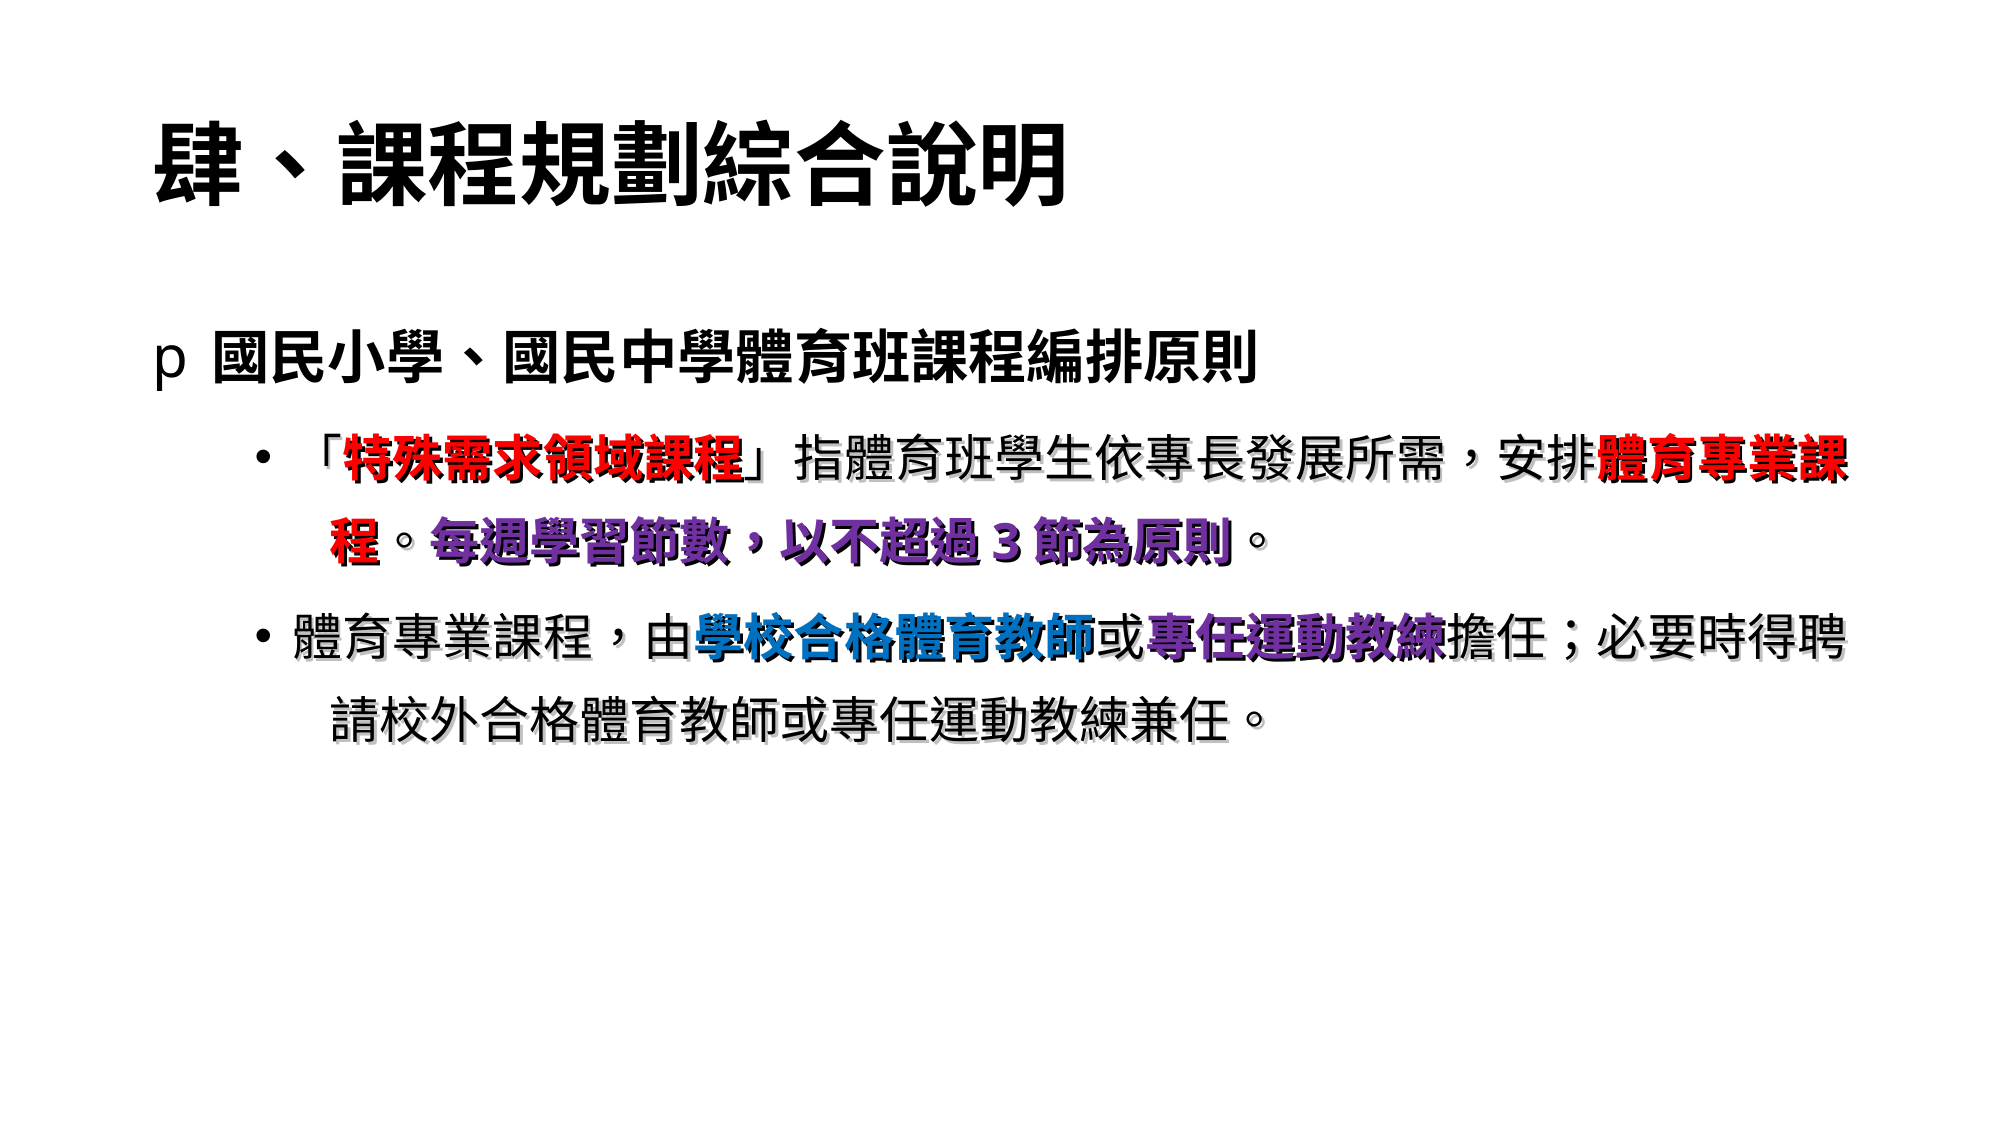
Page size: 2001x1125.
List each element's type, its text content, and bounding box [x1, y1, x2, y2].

title 肆、課程規劃綜合說明 [137, 59, 1863, 278]
list 國民小學、國民中學體育班課程編排原則 「特殊需求領域課程」指體育班學生依專長發展所需，安排體育專業課程。每週學習節數，以不超過3節為原則。 體育專業課程，由學校合格體育教師或專任運動教練擔任；必要時得聘請校外合格體育教師或專任運動教練兼任。 [137, 299, 1863, 1014]
